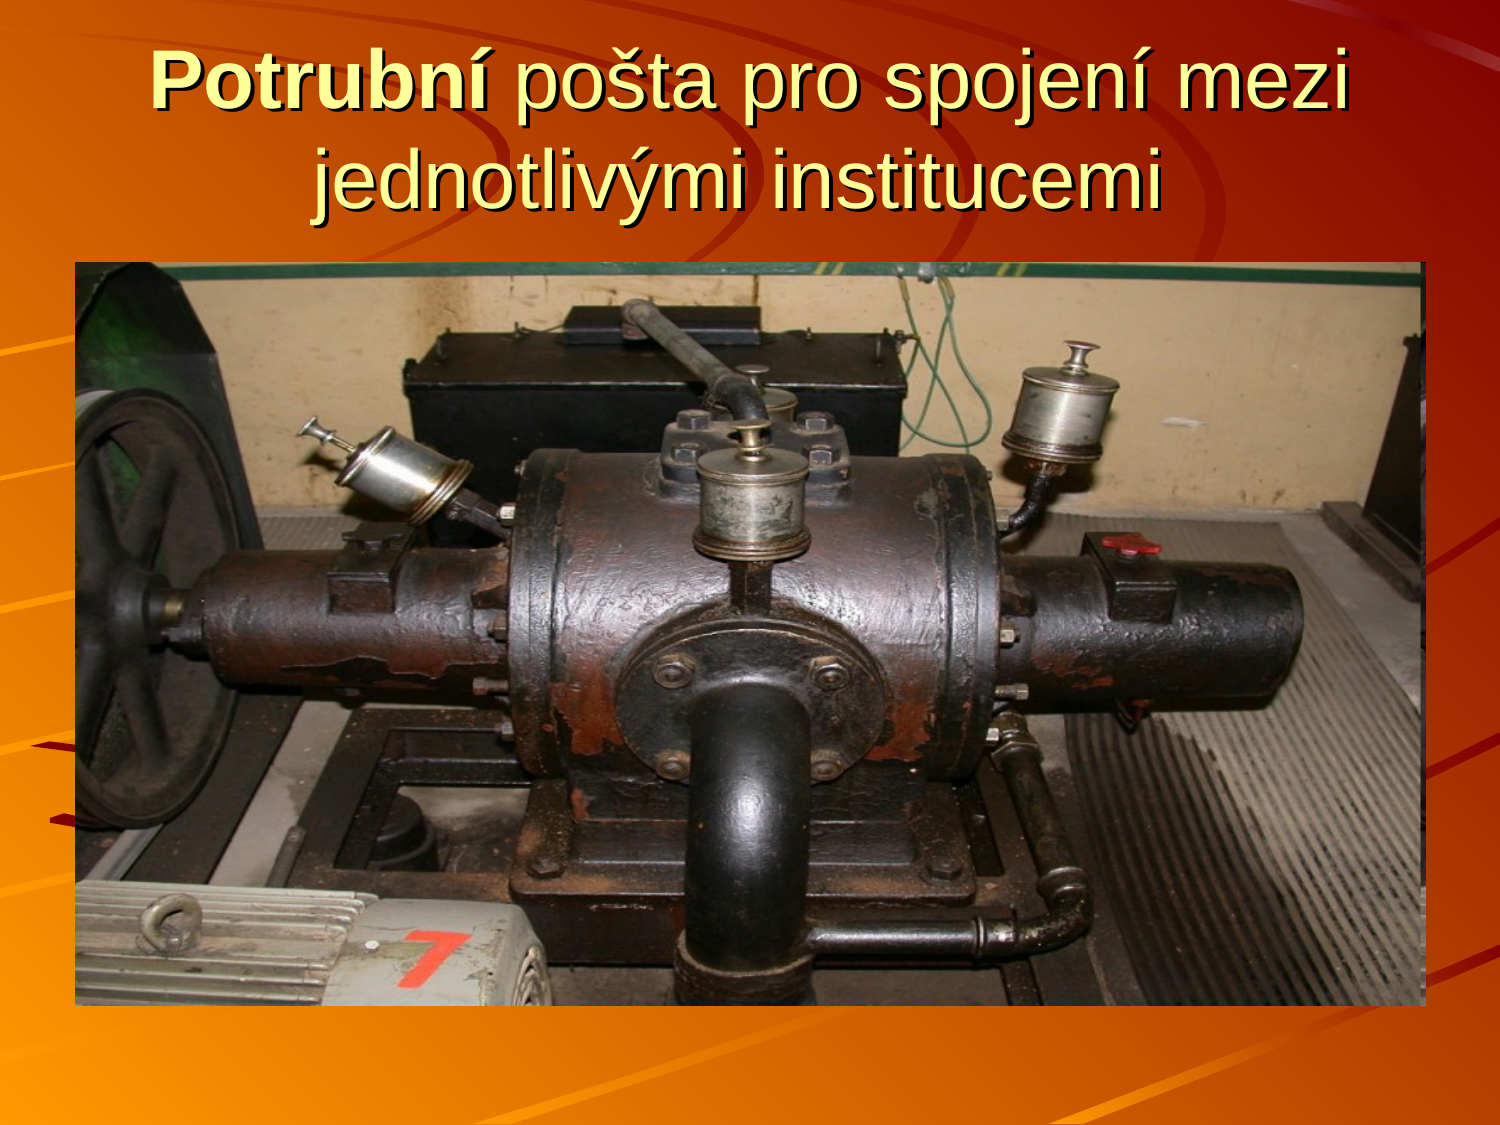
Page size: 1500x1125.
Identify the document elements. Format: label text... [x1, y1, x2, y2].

picture [75, 262, 1426, 1006]
title Potrubní pošta pro spojení mezi jednotlivými institucemi [75, 17, 1426, 233]
